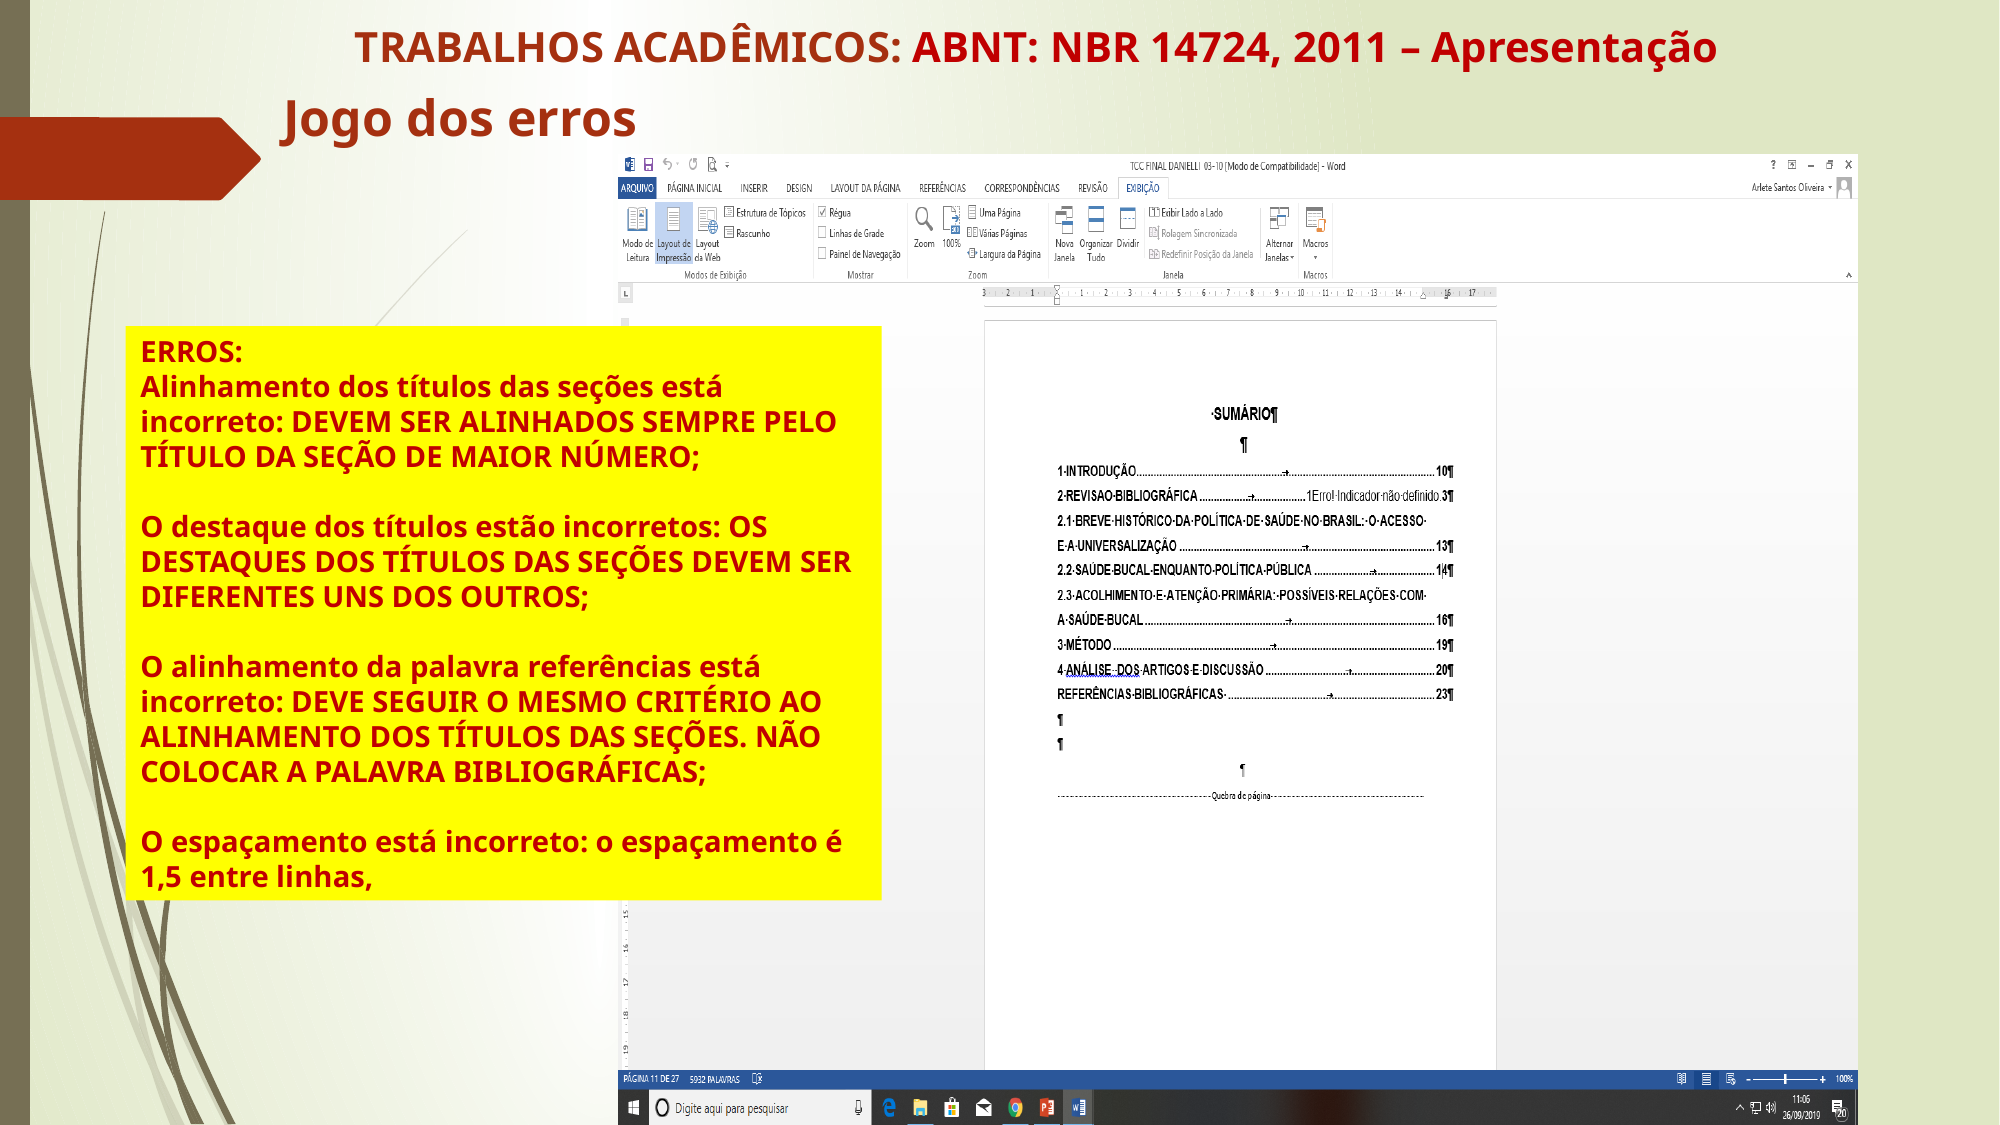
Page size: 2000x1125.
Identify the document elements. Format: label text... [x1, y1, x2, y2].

text_box ERROS: Alinhamento dos títulos das seções está incorreto: DEVEM SER ALINHADOS SEMPRE PELO TÍTULO DA SEÇÃO DE MAIOR NÚMERO; O destaque dos títulos estão incorretos: OS DESTAQUES DOS TÍTULOS DAS SEÇÕES DEVEM SER DIFERENTES UNS DOS OUTROS; O alinhamento da palavra referências está incorreto: DEVE SEGUIR O MESMO CRITÉRIO AO ALINHAMENTO DOS TÍTULOS DAS SEÇÕES. NÃO COLOCAR A PALAVRA BIBLIOGRÁFICAS; O espaçamento está incorreto: o espaçamento é 1,5 entre linhas, [125, 326, 882, 901]
text_box TRABALHOS ACADÊMICOS: ABNT: NBR 14724, 2011 – Apresentação [340, 13, 1992, 79]
picture [618, 154, 1858, 1125]
text_box Jogo dos erros [255, 79, 744, 154]
